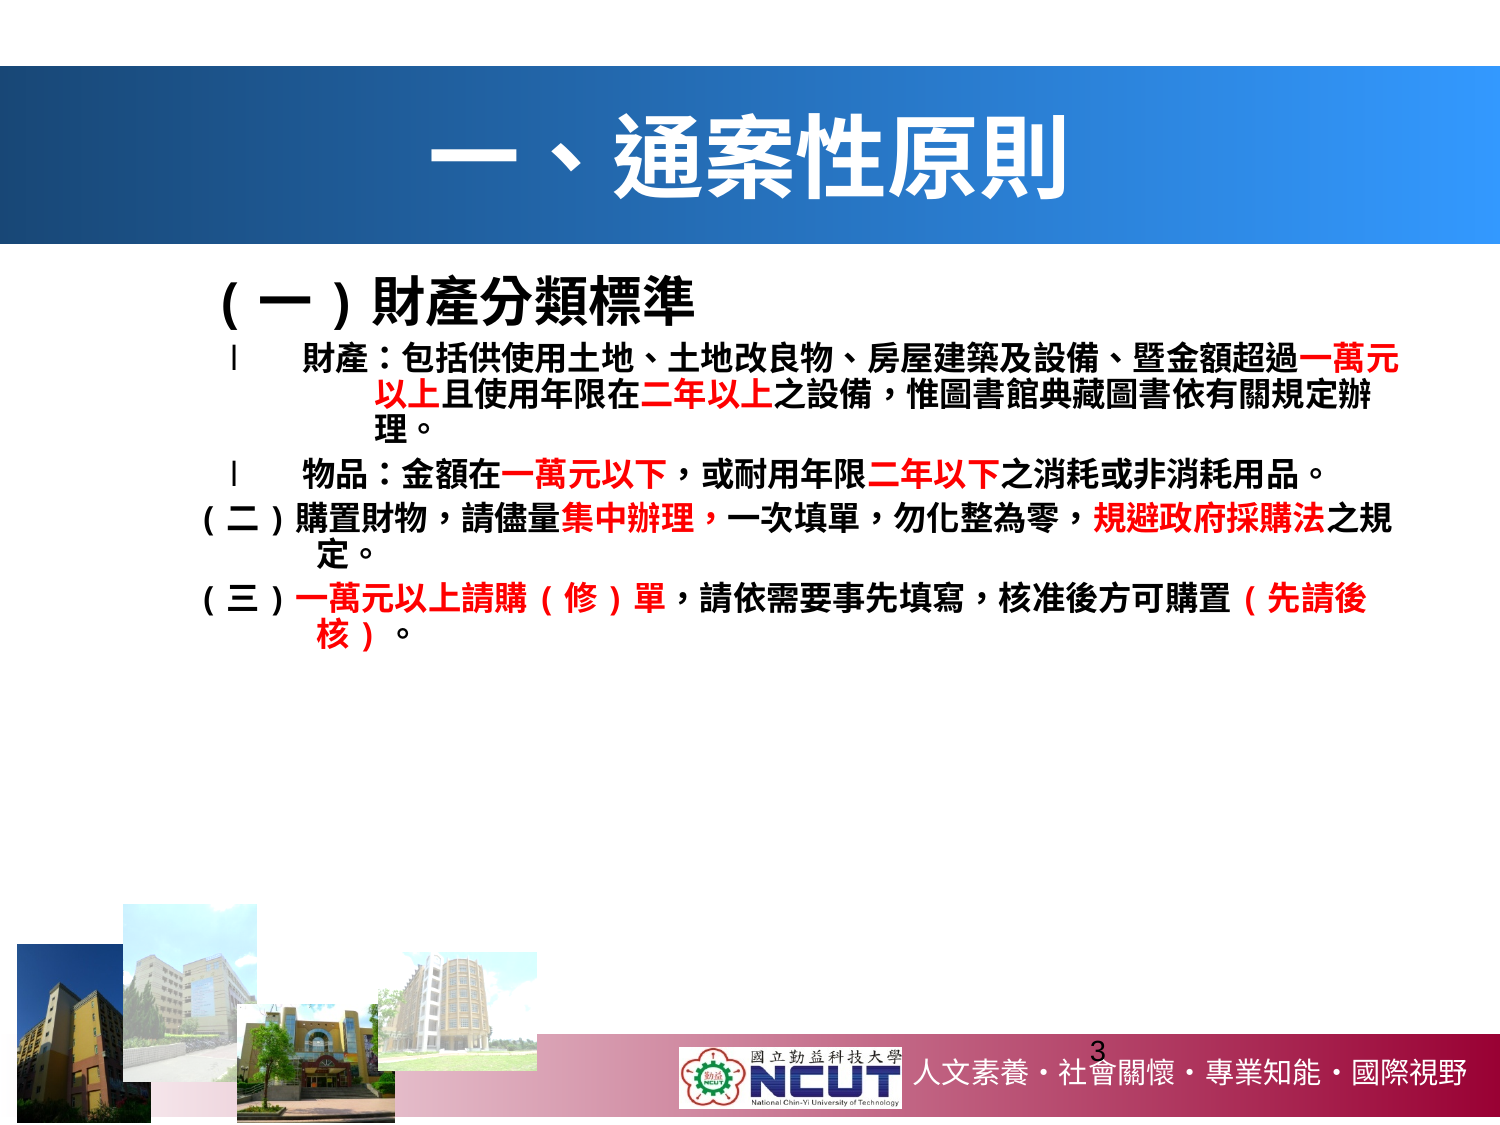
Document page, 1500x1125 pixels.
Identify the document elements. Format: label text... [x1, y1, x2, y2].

title 一、通案性原則 [0, 66, 1500, 244]
text_box [1074, 1024, 1426, 1103]
list (一)財產分類標準 財產：包括供使用土地、土地改良物、房屋建築及設備、暨金額超過一萬元以上且使用年限在二年以上之設備，惟圖書館典藏圖書依有關規定辦理。 物品：金額在一萬元以下，或耐用年限二年以下之消耗或非消耗用品。 (二)購置財物，請儘量集中辦理，一次填單，勿化整為零，規避政府採購法之規定。 (三)一萬元以上請購(修)單，請依需要事先填寫，核准後方可購置(先請後核)。 [64, 267, 1436, 977]
